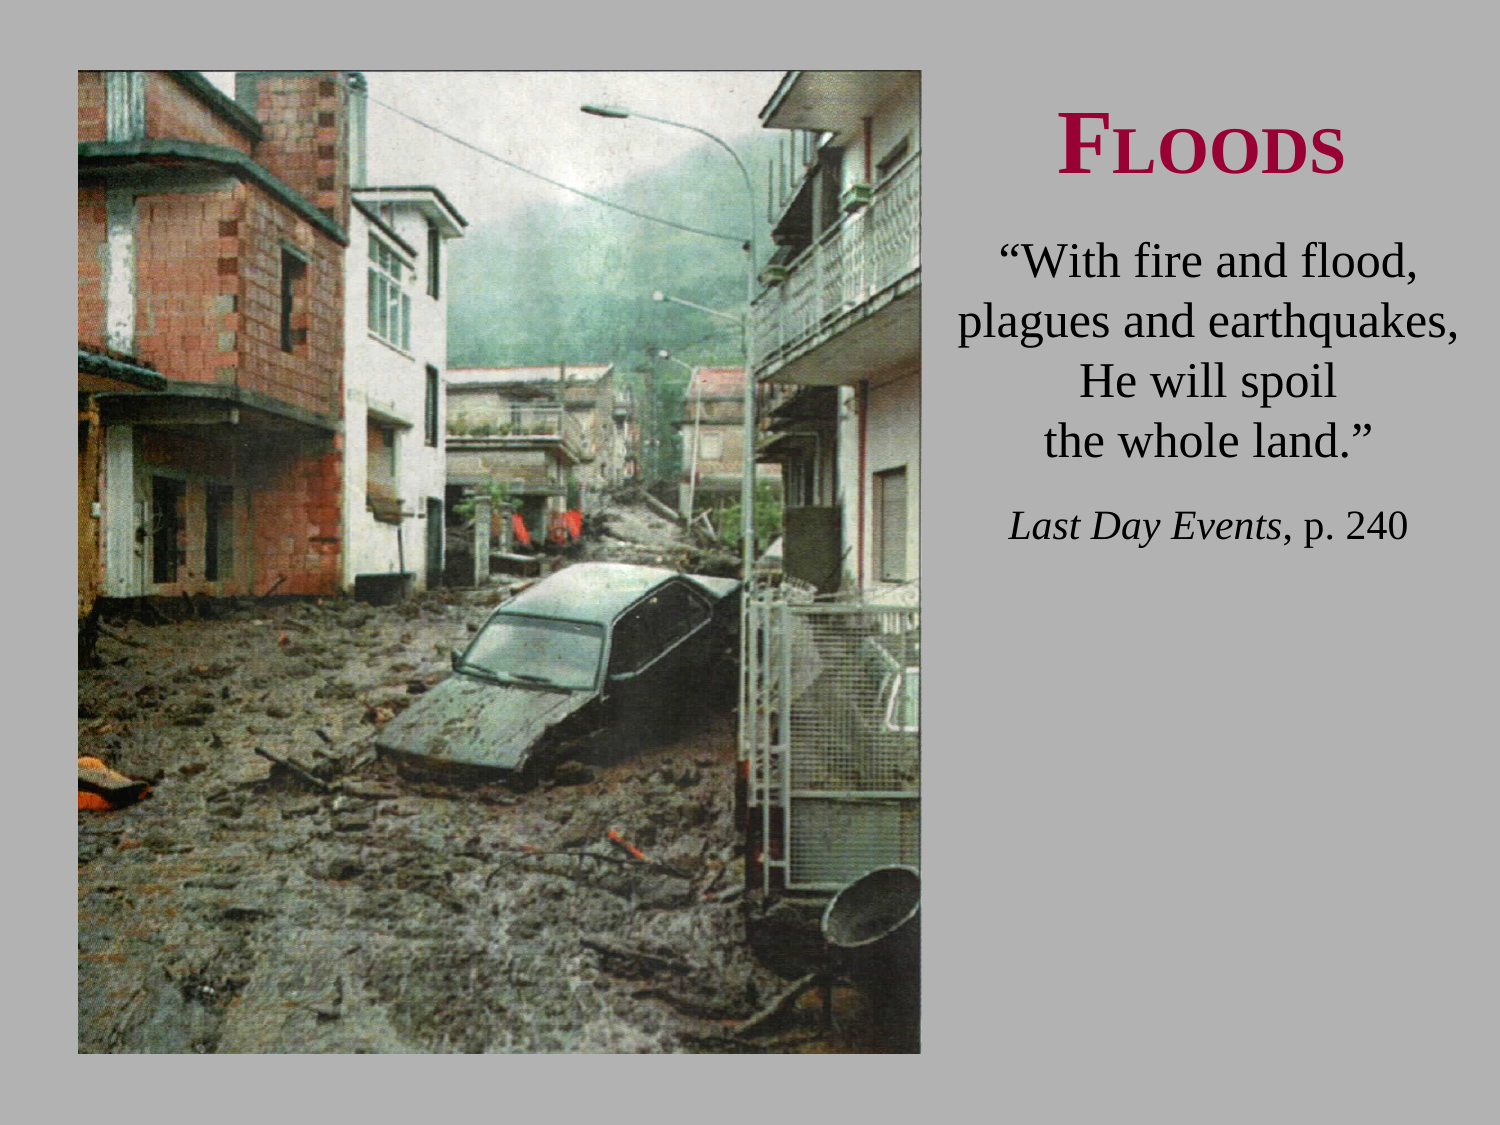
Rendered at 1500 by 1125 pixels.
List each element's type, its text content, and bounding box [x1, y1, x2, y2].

picture [78, 70, 922, 1054]
text_box FLOODS [951, 73, 1452, 200]
text_box “With fire and flood, plagues and earthquakes, He will spoil the whole land.” Last Day Events, p. 240 [939, 219, 1478, 557]
